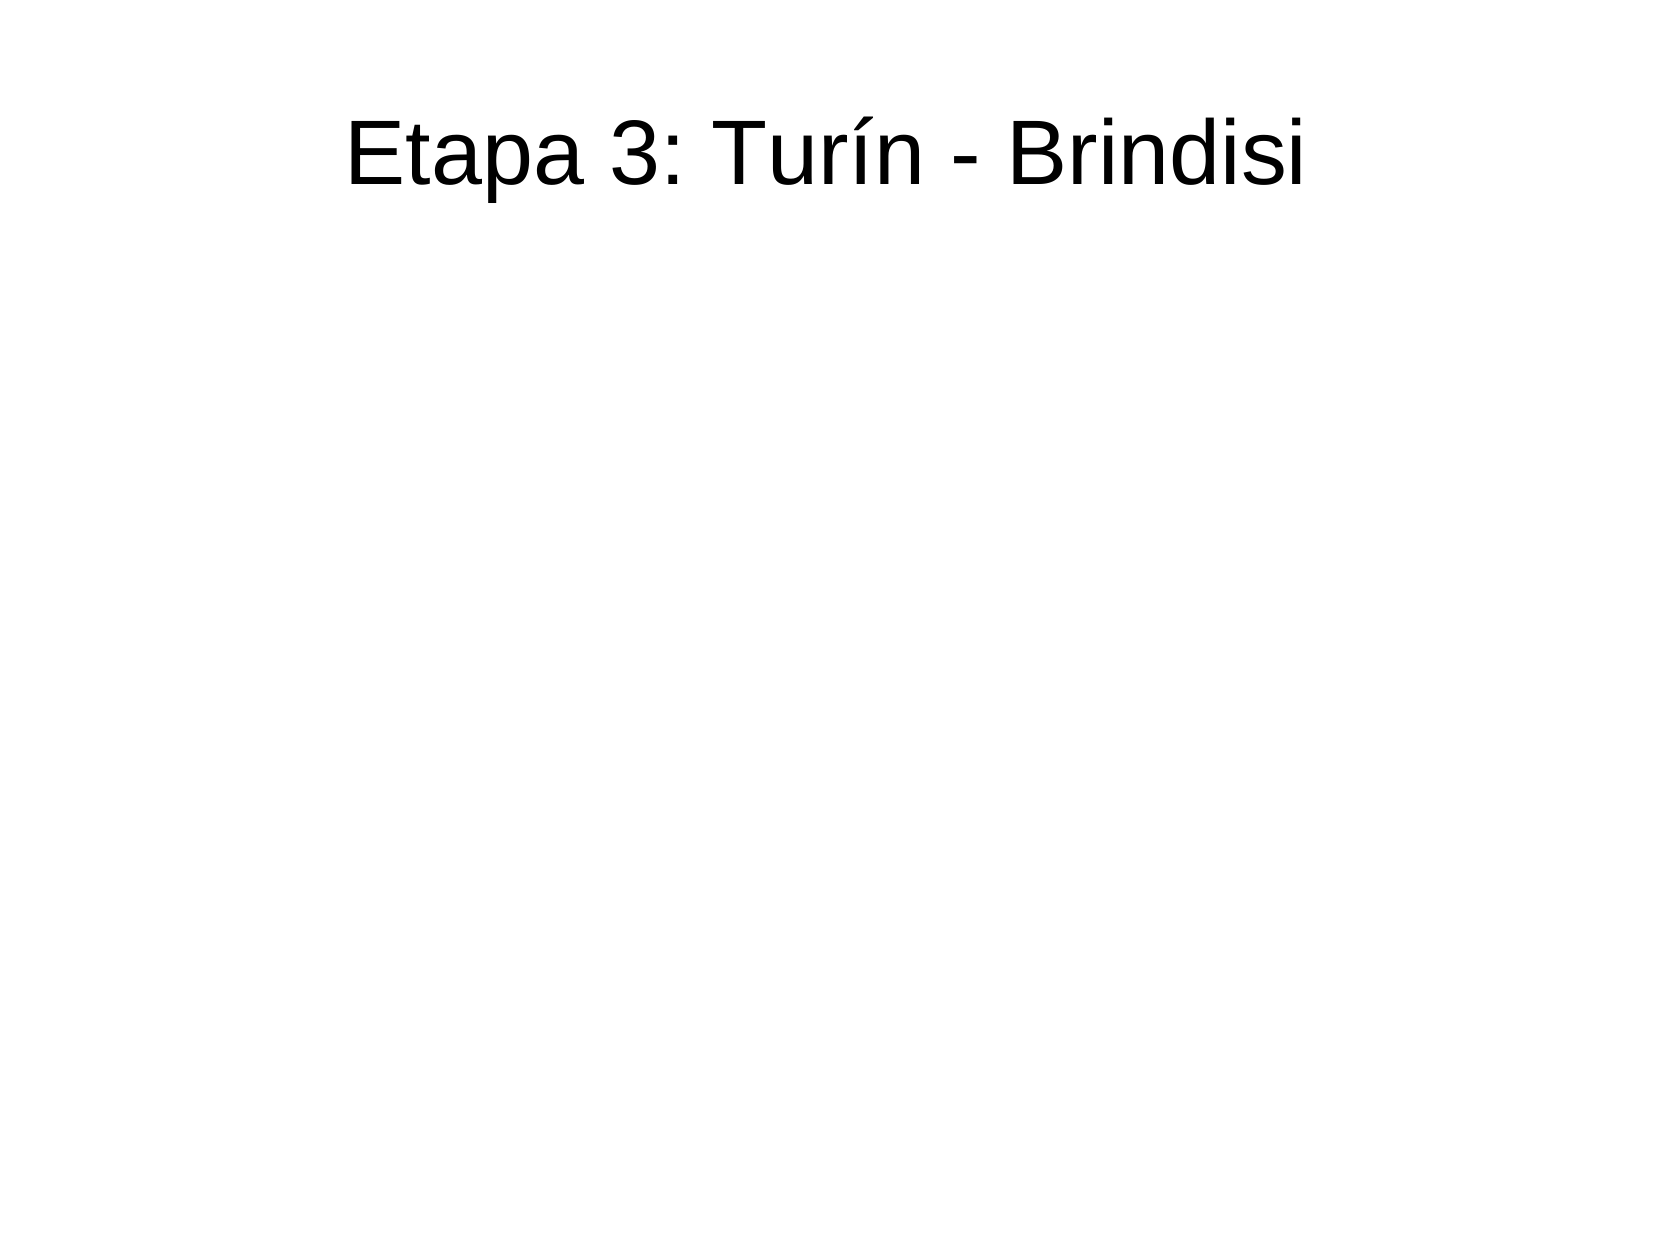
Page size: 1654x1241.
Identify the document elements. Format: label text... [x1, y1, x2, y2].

title Etapa 3: Turín - Brindisi [82, 49, 1571, 257]
